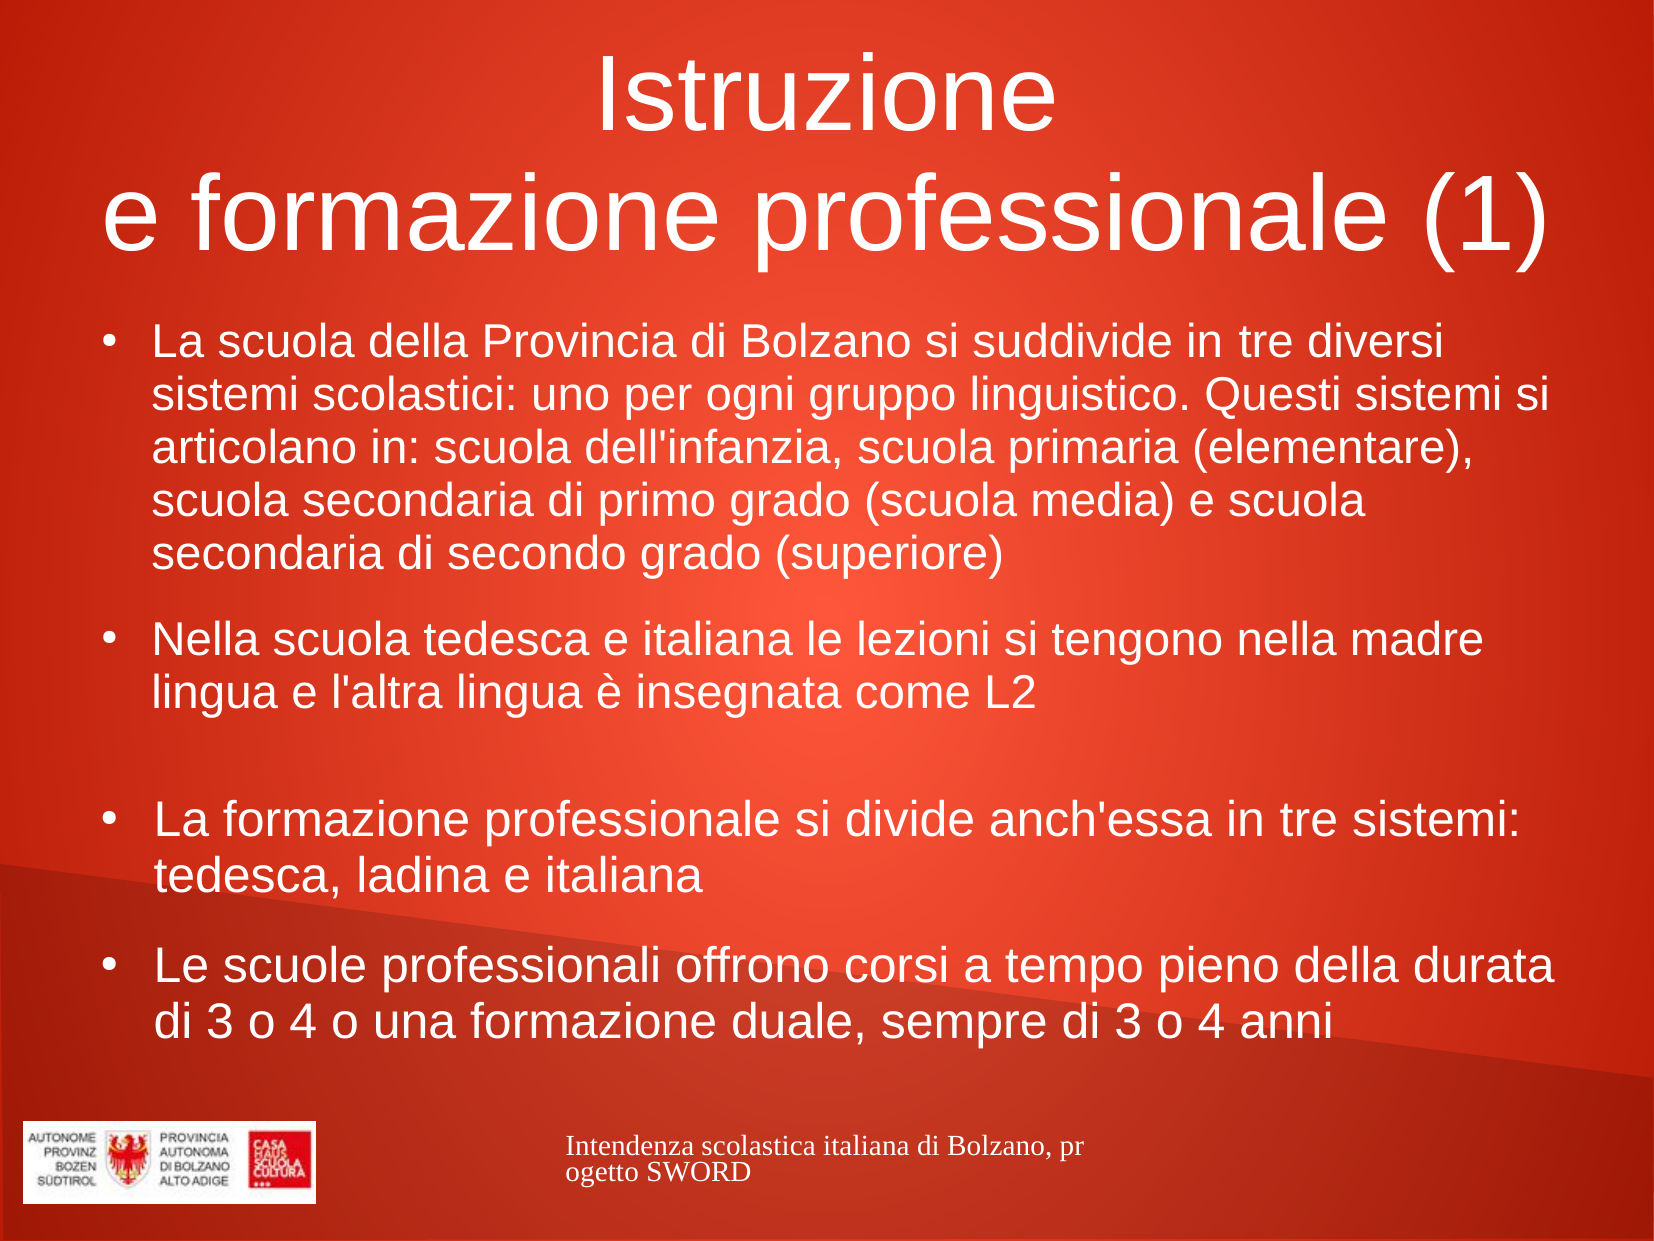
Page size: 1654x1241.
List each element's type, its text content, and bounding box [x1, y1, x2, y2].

title Istruzione e formazione professionale (1) [82, 32, 1571, 273]
list La scuola della Provincia di Bolzano si suddivide in tre diversi sistemi scolastici: uno per ogni gruppo linguistico. Questi sistemi si articolano in: scuola dell'infanzia, scuola primaria (elementare), scuola secondaria di primo grado (scuola media) e scuola secondaria di secondo grado (superiore) Nella scuola tedesca e italiana le lezioni si tengono nella madre lingua e l'altra lingua è insegnata come L2 [84, 314, 1573, 722]
list La formazione professionale si divide anch'essa in tre sistemi: tedesca, ladina e italiana Le scuole professionali offrono corsi a tempo pieno della durata di 3 o 4 o una formazione duale, sempre di 3 o 4 anni [82, 791, 1571, 1135]
picture [23, 1121, 316, 1204]
